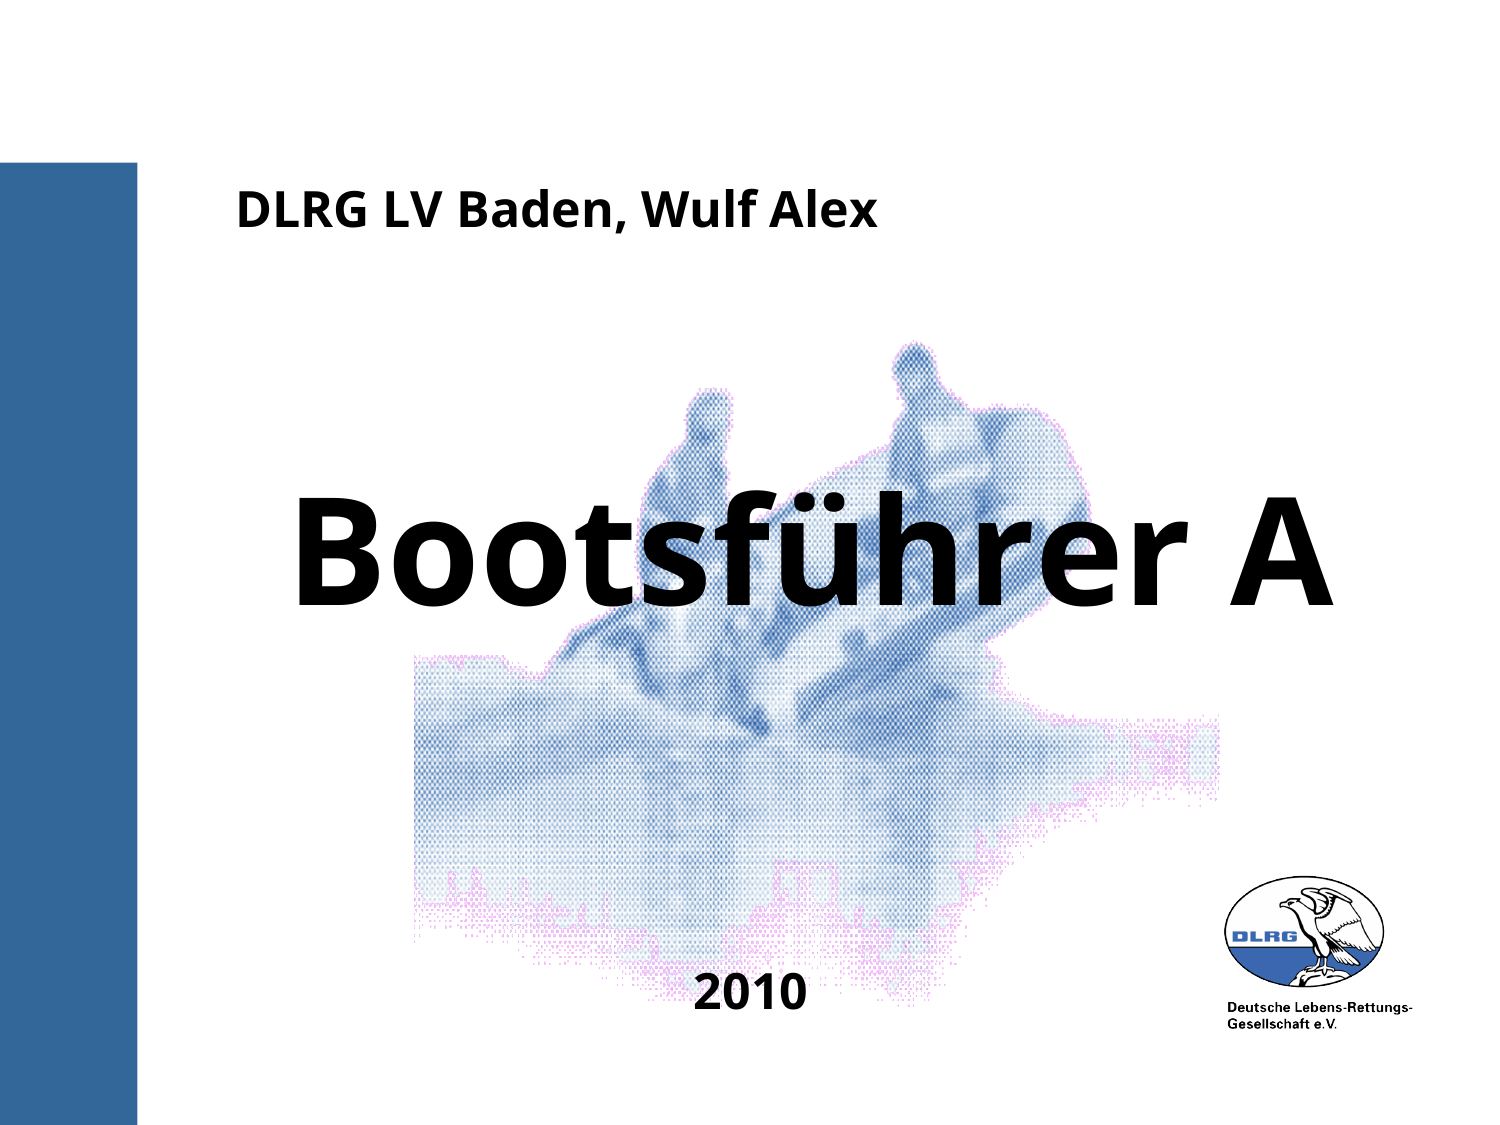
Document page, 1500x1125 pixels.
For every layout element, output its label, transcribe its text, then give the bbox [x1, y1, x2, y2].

picture [413, 232, 1221, 455]
picture [413, 724, 1221, 1094]
subtitle DLRG LV Baden, Wulf Alex [145, 167, 1184, 244]
title Bootsführer A [172, 455, 1450, 724]
text_box 2010 [679, 951, 851, 1027]
picture [1224, 874, 1413, 1030]
